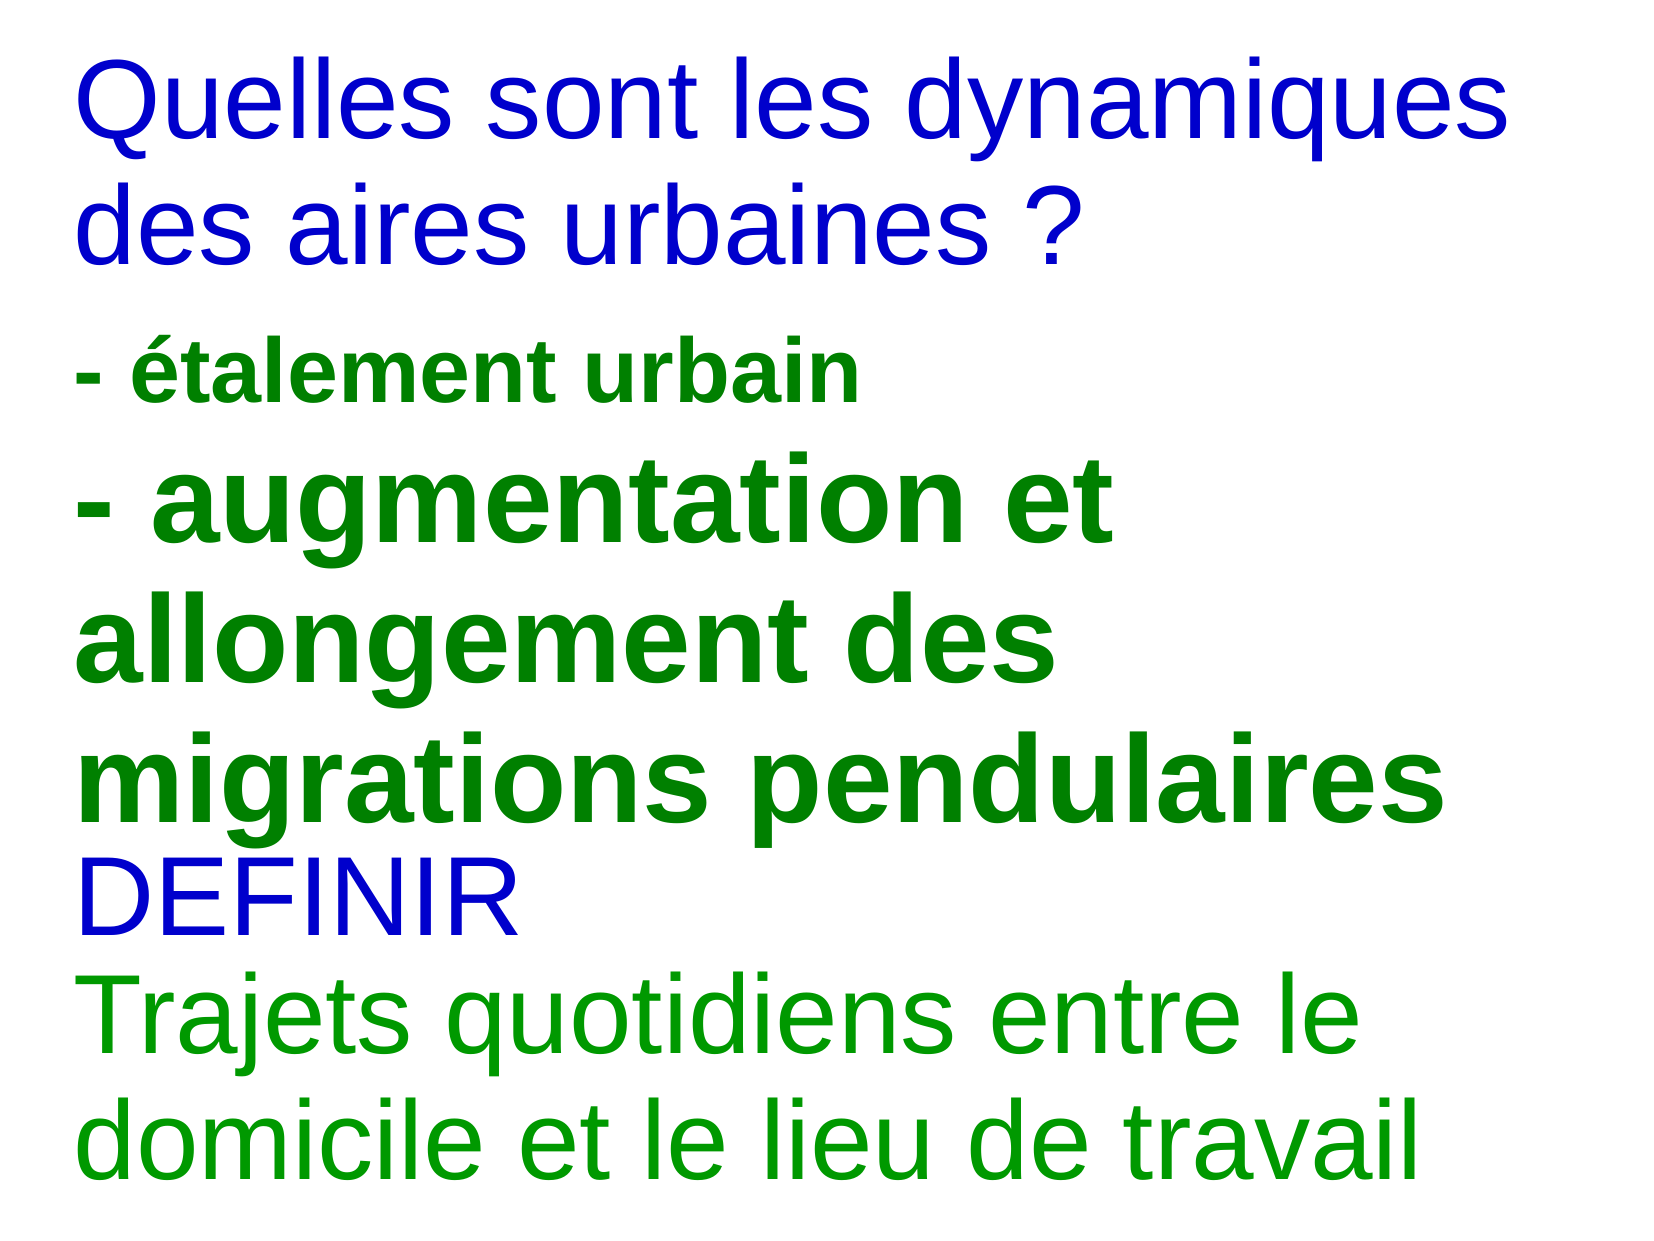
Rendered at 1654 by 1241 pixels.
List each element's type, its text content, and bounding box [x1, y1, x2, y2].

text_box DEFINIR [59, 826, 1595, 944]
text_box - étalement urbain [59, 311, 1595, 422]
text_box Trajets quotidiens entre le domicile et le lieu de travail [59, 944, 1595, 1211]
text_box - augmentation et allongement des migrations pendulaires [59, 422, 1595, 826]
text_box Quelles sont les dynamiques des aires urbaines ? [59, 29, 1595, 296]
